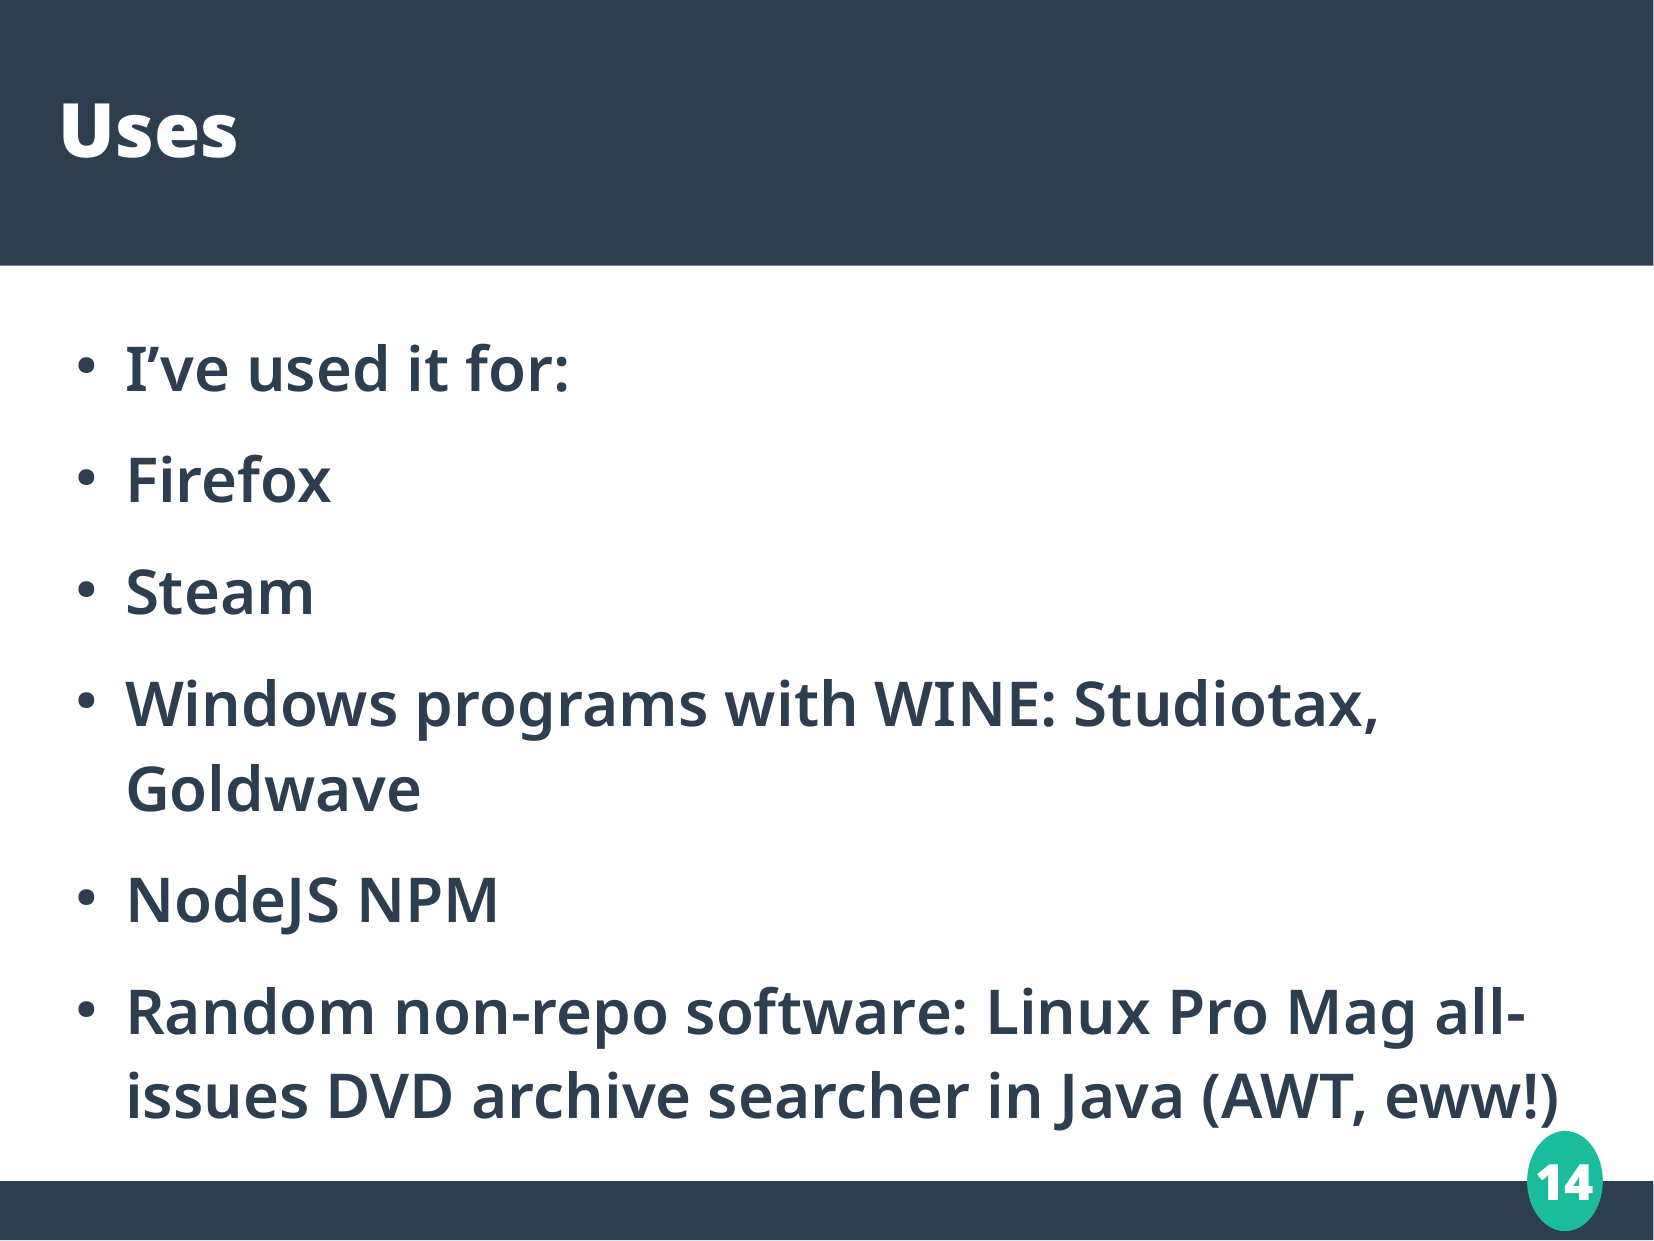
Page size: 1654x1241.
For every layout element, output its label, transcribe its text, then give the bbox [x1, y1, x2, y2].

list I’ve used it for: Firefox Steam Windows programs with WINE: Studiotax, Goldwave NodeJS NPM Random non-repo software: Linux Pro Mag all-issues DVD archive searcher in Java (AWT, eww!) [59, 324, 1595, 1152]
title Uses [59, 49, 1595, 207]
